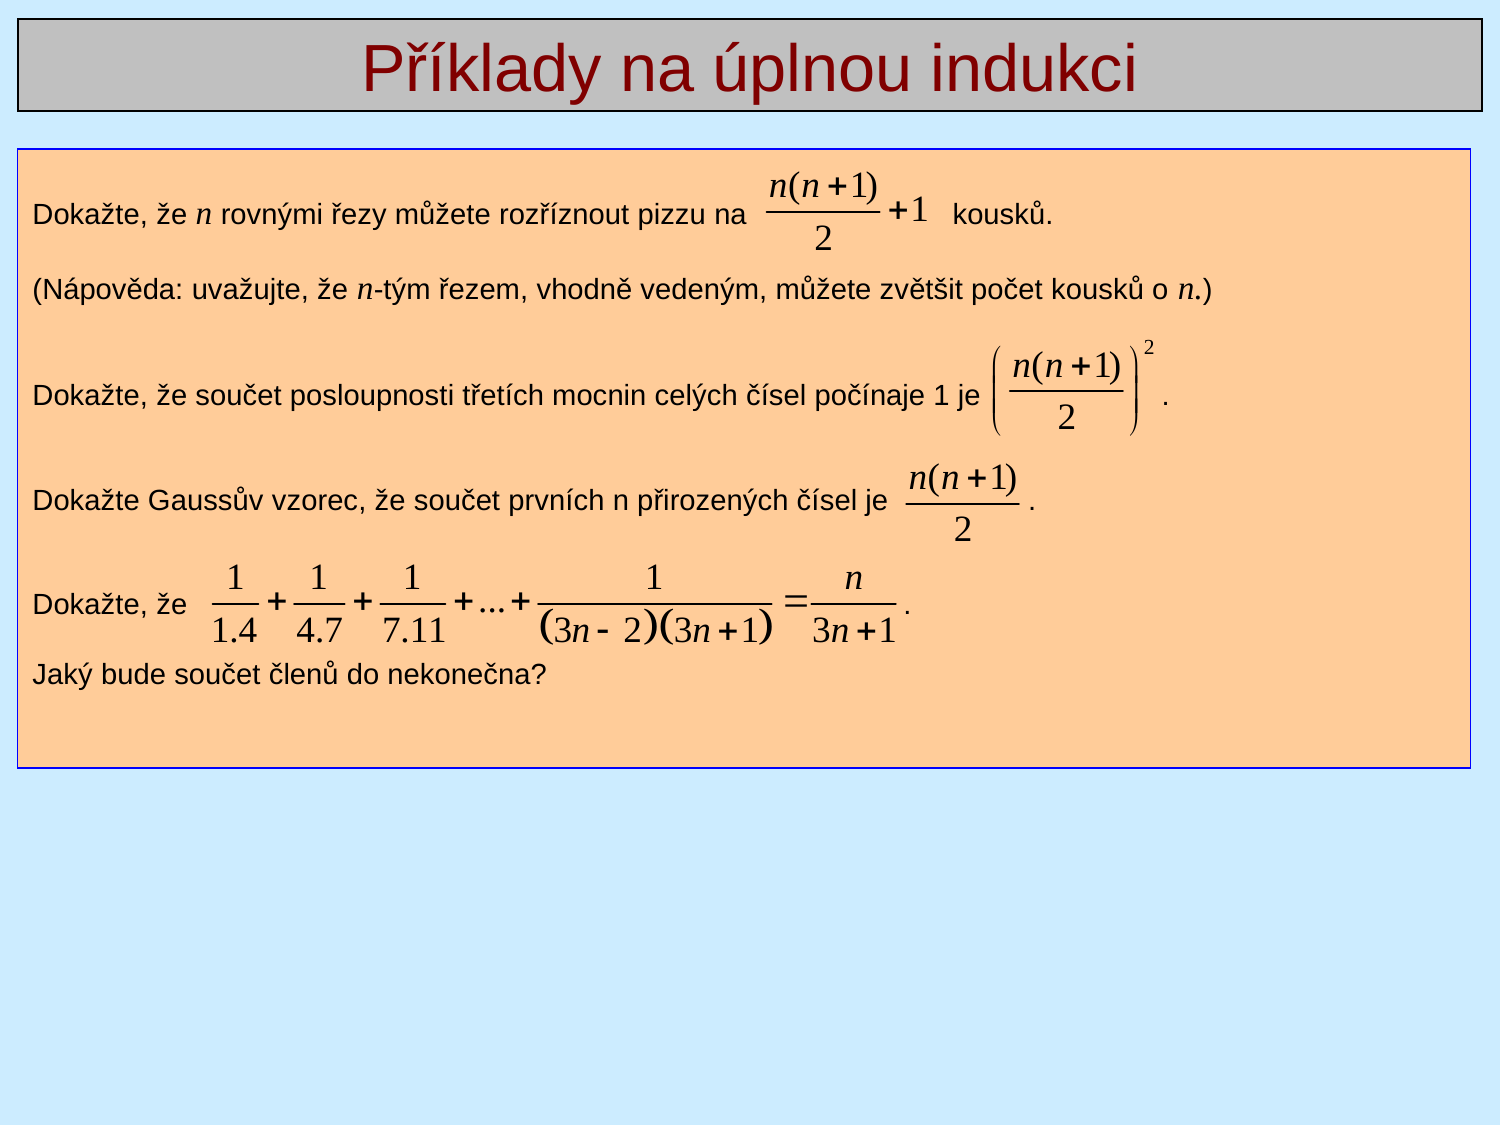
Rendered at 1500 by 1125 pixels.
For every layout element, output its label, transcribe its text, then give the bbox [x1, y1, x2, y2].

picture [760, 162, 932, 259]
picture [985, 329, 1163, 444]
title Příklady na úplnou indukci [17, 19, 1483, 112]
text_box Dokažte, že n rovnými řezy můžete rozříznout pizzu na kousků. (Nápověda: uvažujte, že n-tým řezem, vhodně vedeným, můžete zvětšit počet kousků o n.) Dokažte, že součet posloupnosti třetích mocnin celých čísel počínaje 1 je . Dokažte Gaussův vzorec, že součet prvních n přirozených čísel je . Dokažte, že . Jaký bude součet členů do nekonečna? [17, 148, 1471, 768]
picture [206, 554, 903, 663]
picture [900, 454, 1028, 551]
